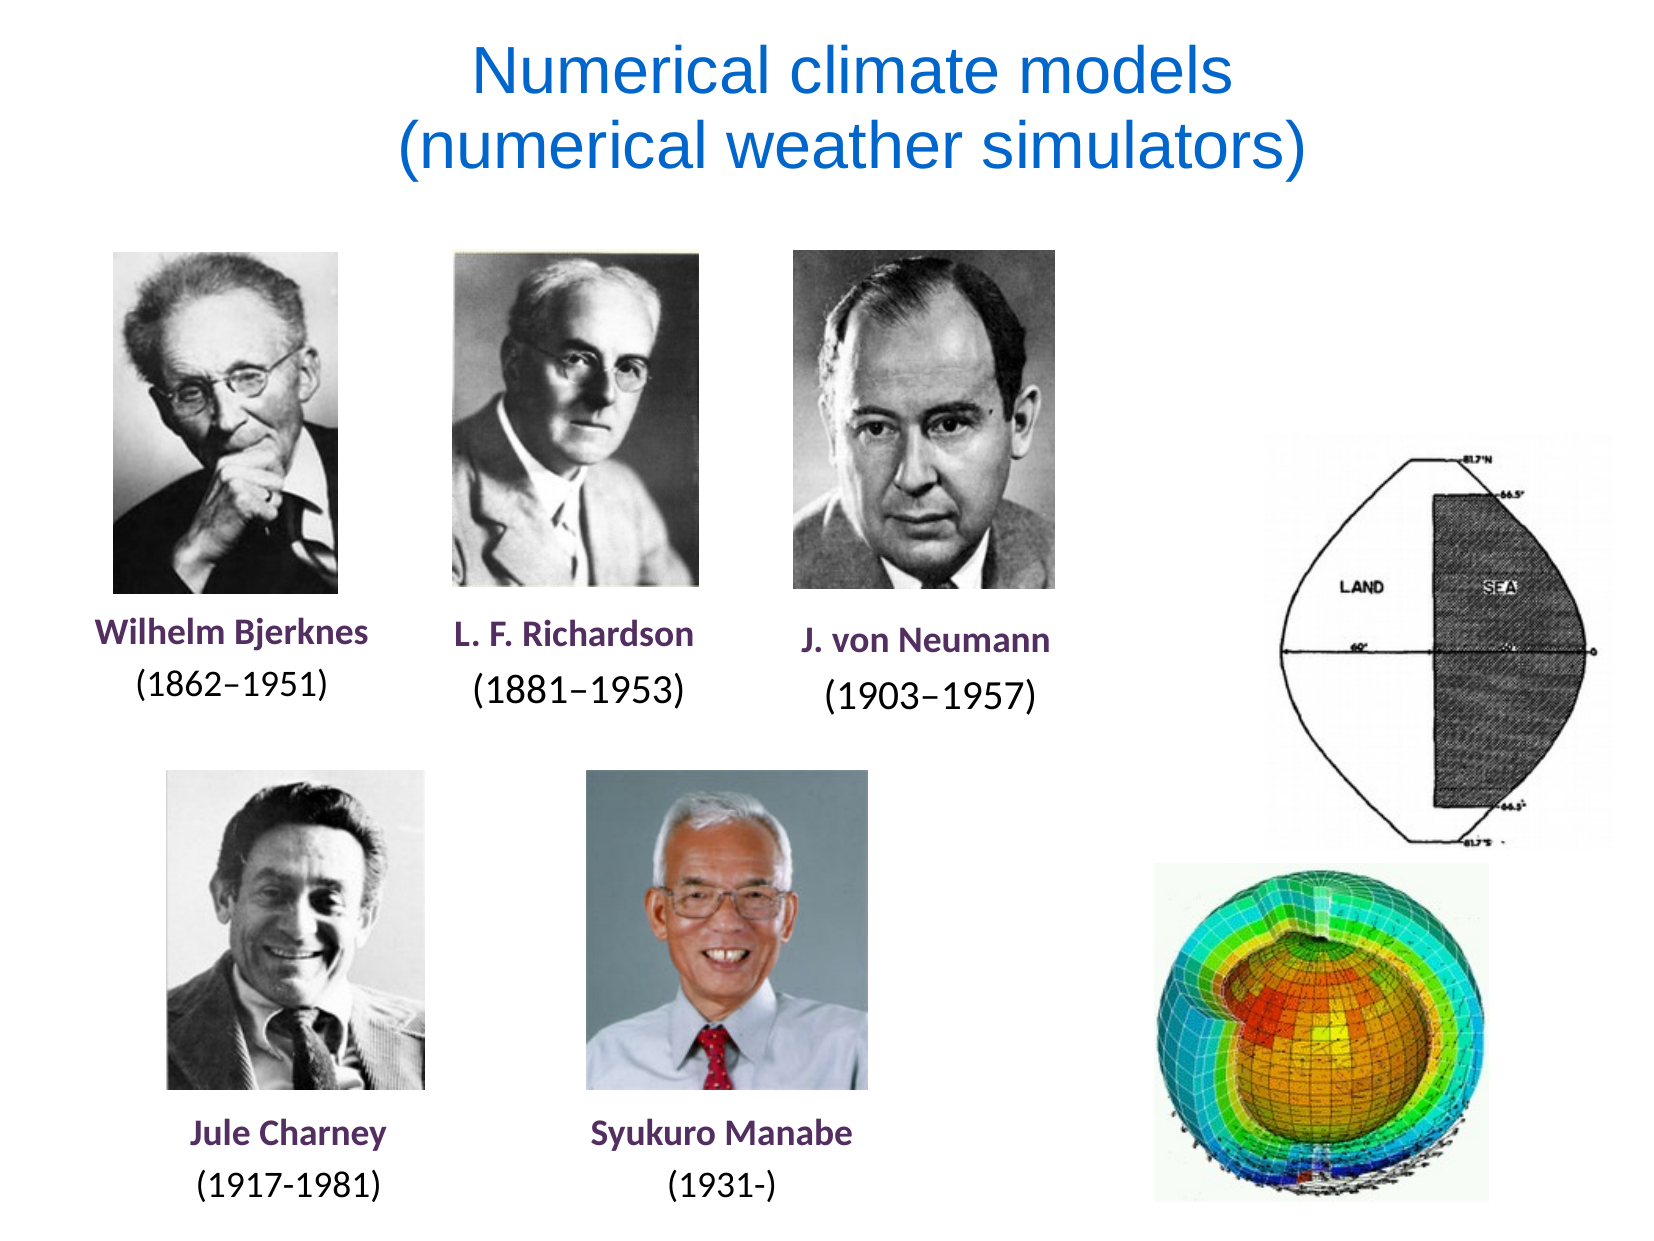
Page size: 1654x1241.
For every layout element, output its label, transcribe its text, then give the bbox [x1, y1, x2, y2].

picture [1154, 863, 1489, 1202]
picture [452, 249, 1091, 1091]
text_box L. F. Richardson (1881–1953) [420, 594, 737, 714]
picture [166, 770, 425, 1091]
text_box Wilhelm Bjerknes (1862–1951) [61, 592, 402, 715]
picture [113, 252, 338, 592]
text_box Jule Charney (1917-1981) [126, 1093, 452, 1219]
text_box Numerical climate models (numerical weather simulators) [78, 26, 1628, 208]
text_box J. von Neumann (1903–1957) [738, 600, 1122, 732]
picture [1264, 434, 1613, 851]
text_box Syukuro Manabe (1931-) [504, 1092, 940, 1225]
